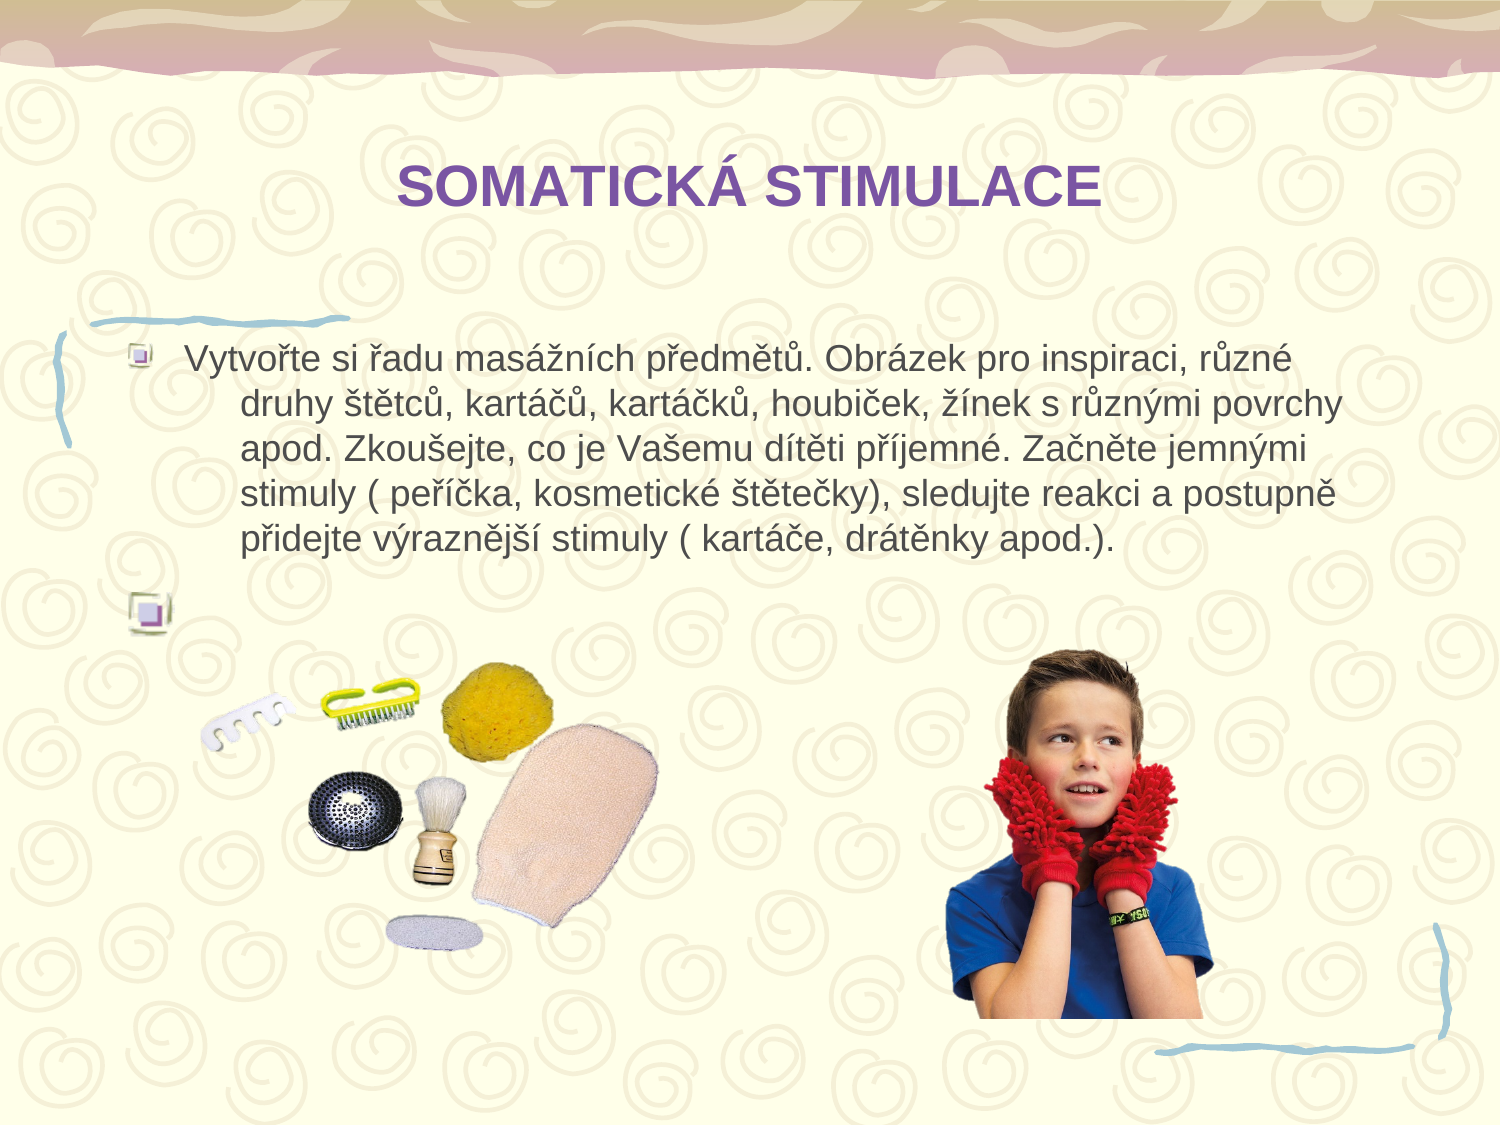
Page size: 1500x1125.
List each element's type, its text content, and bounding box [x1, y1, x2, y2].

picture [891, 643, 1268, 1019]
list Vytvořte si řadu masážních předmětů. Obrázek pro inspiraci, různé druhy štětců, kartáčů, kartáčků, houbiček, žínek s různými povrchy apod. Zkoušejte, co je Vašemu dítěti příjemné. Začněte jemnými stimuly ( peříčka, kosmetické štětečky), sledujte reakci a postupně přidejte výraznější stimuly ( kartáče, drátěnky apod.). [112, 326, 1388, 1002]
picture [168, 594, 686, 1019]
title SOMATICKÁ STIMULACE [112, 89, 1388, 277]
